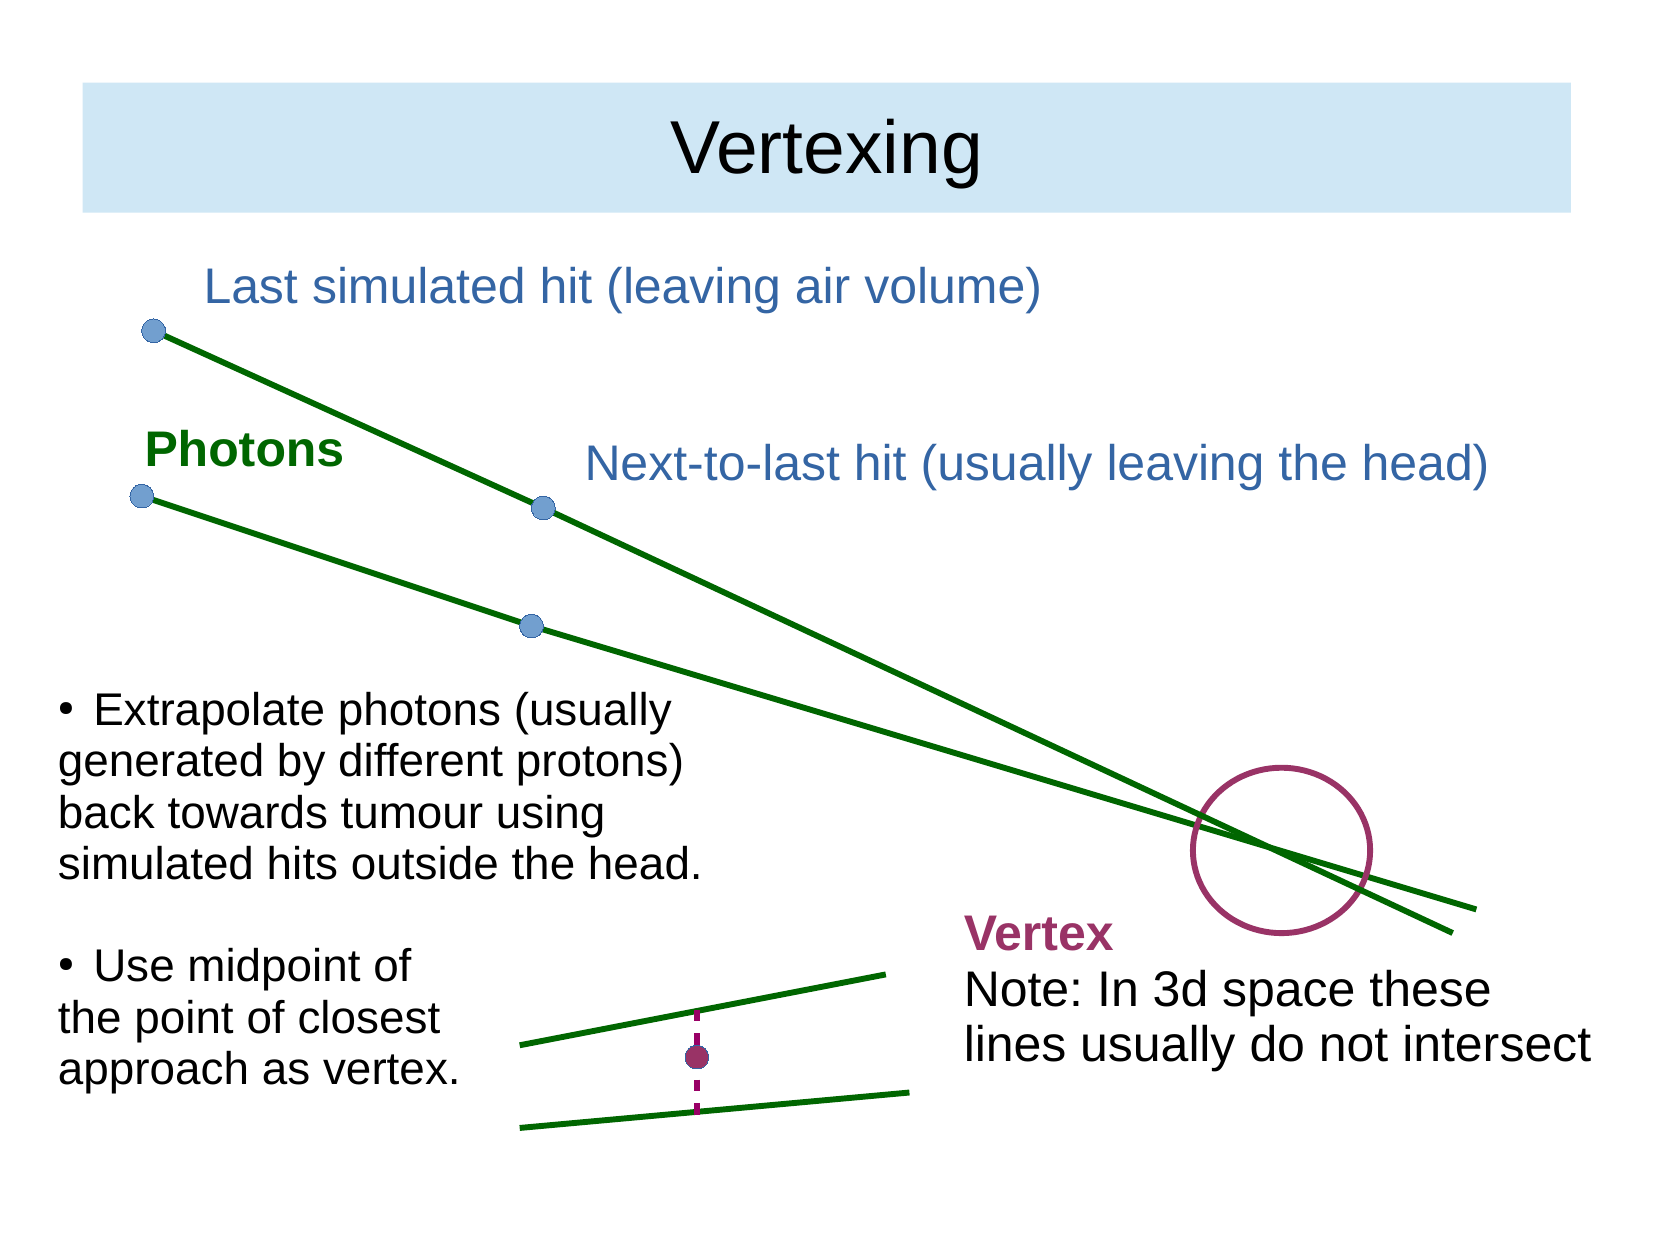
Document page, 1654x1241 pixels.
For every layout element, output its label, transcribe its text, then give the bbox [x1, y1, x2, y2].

text_box [531, 496, 556, 520]
title Vertexing [82, 82, 1571, 213]
text_box Next-to-last hit (usually leaving the head) [566, 425, 1508, 502]
text_box [519, 614, 544, 638]
text_box Vertex Note: In 3d space these lines usually do not intersect [948, 897, 1607, 1080]
text_box [141, 318, 166, 343]
text_box Photons [129, 413, 360, 485]
text_box Extrapolate photons (usually generated by different protons) back towards tumour using simulated hits outside the head. Use midpoint of the point of closest approach as vertex. [43, 676, 719, 1102]
text_box [129, 485, 154, 508]
text_box Last simulated hit (leaving air volume) [185, 248, 1061, 325]
